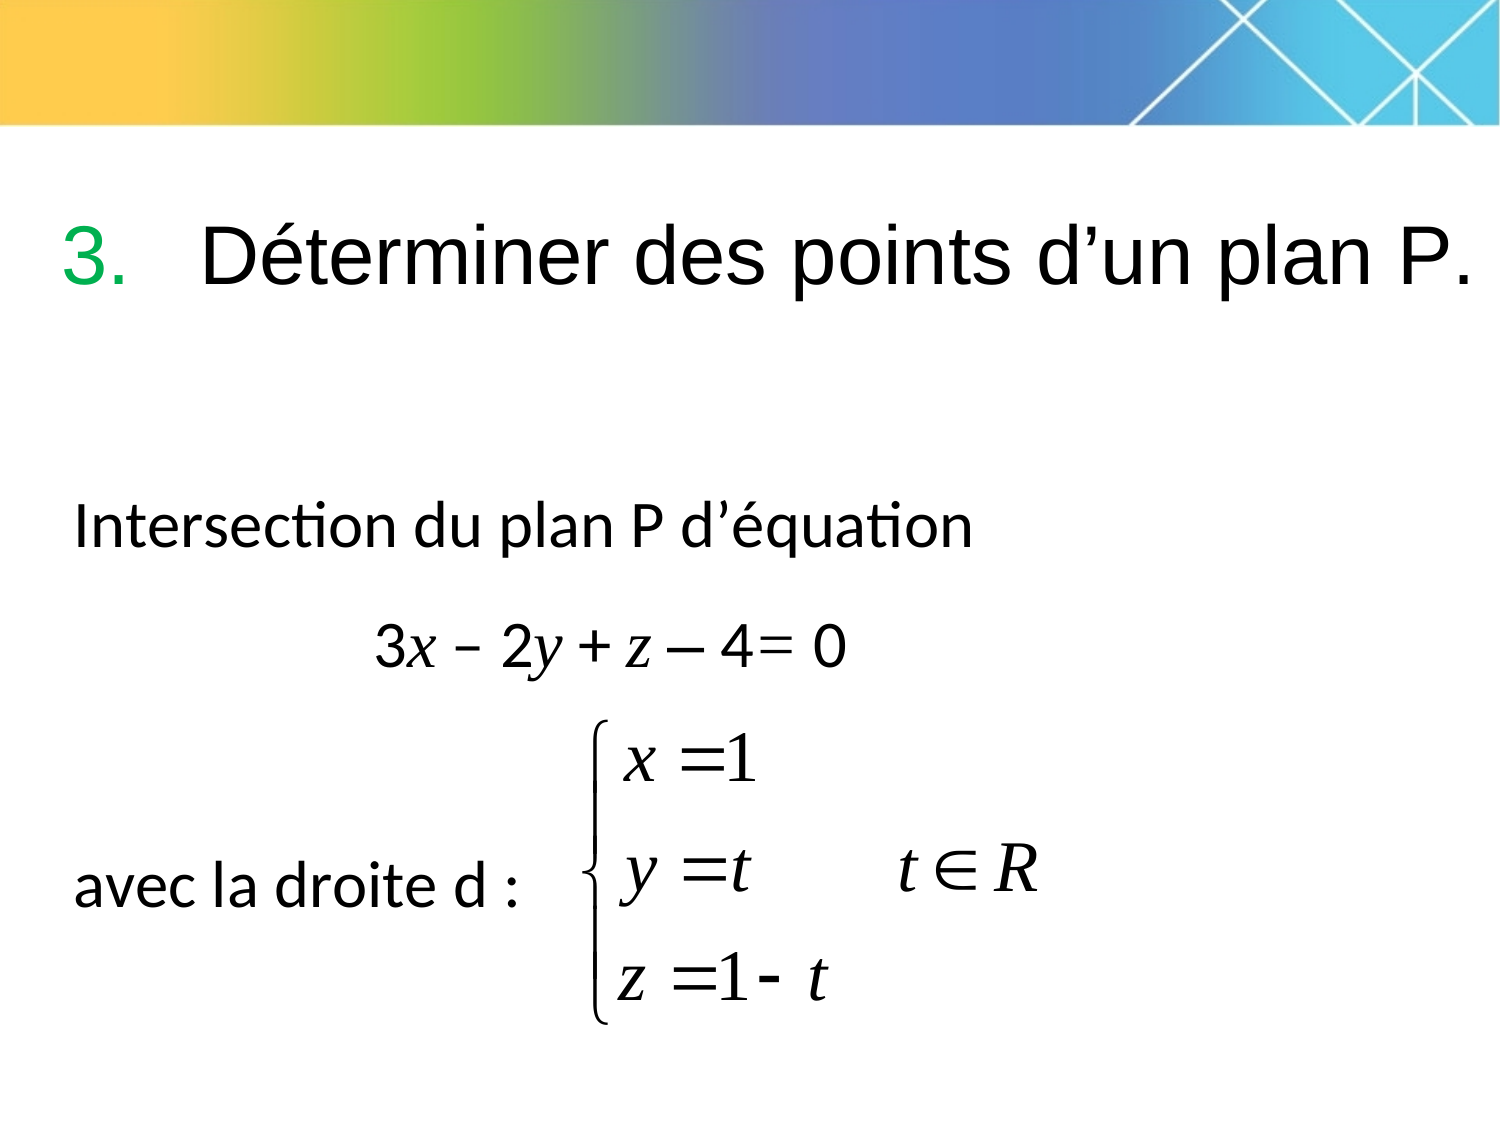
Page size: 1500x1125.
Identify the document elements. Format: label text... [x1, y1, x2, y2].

text_box Intersection du plan P d’équation 3x – 2y + z – 4= 0 avec la droite d : [58, 433, 1442, 929]
picture [0, 0, 1500, 127]
chart [566, 703, 1052, 1043]
text_box Déterminer des points d’un plan P. [46, 164, 1500, 339]
